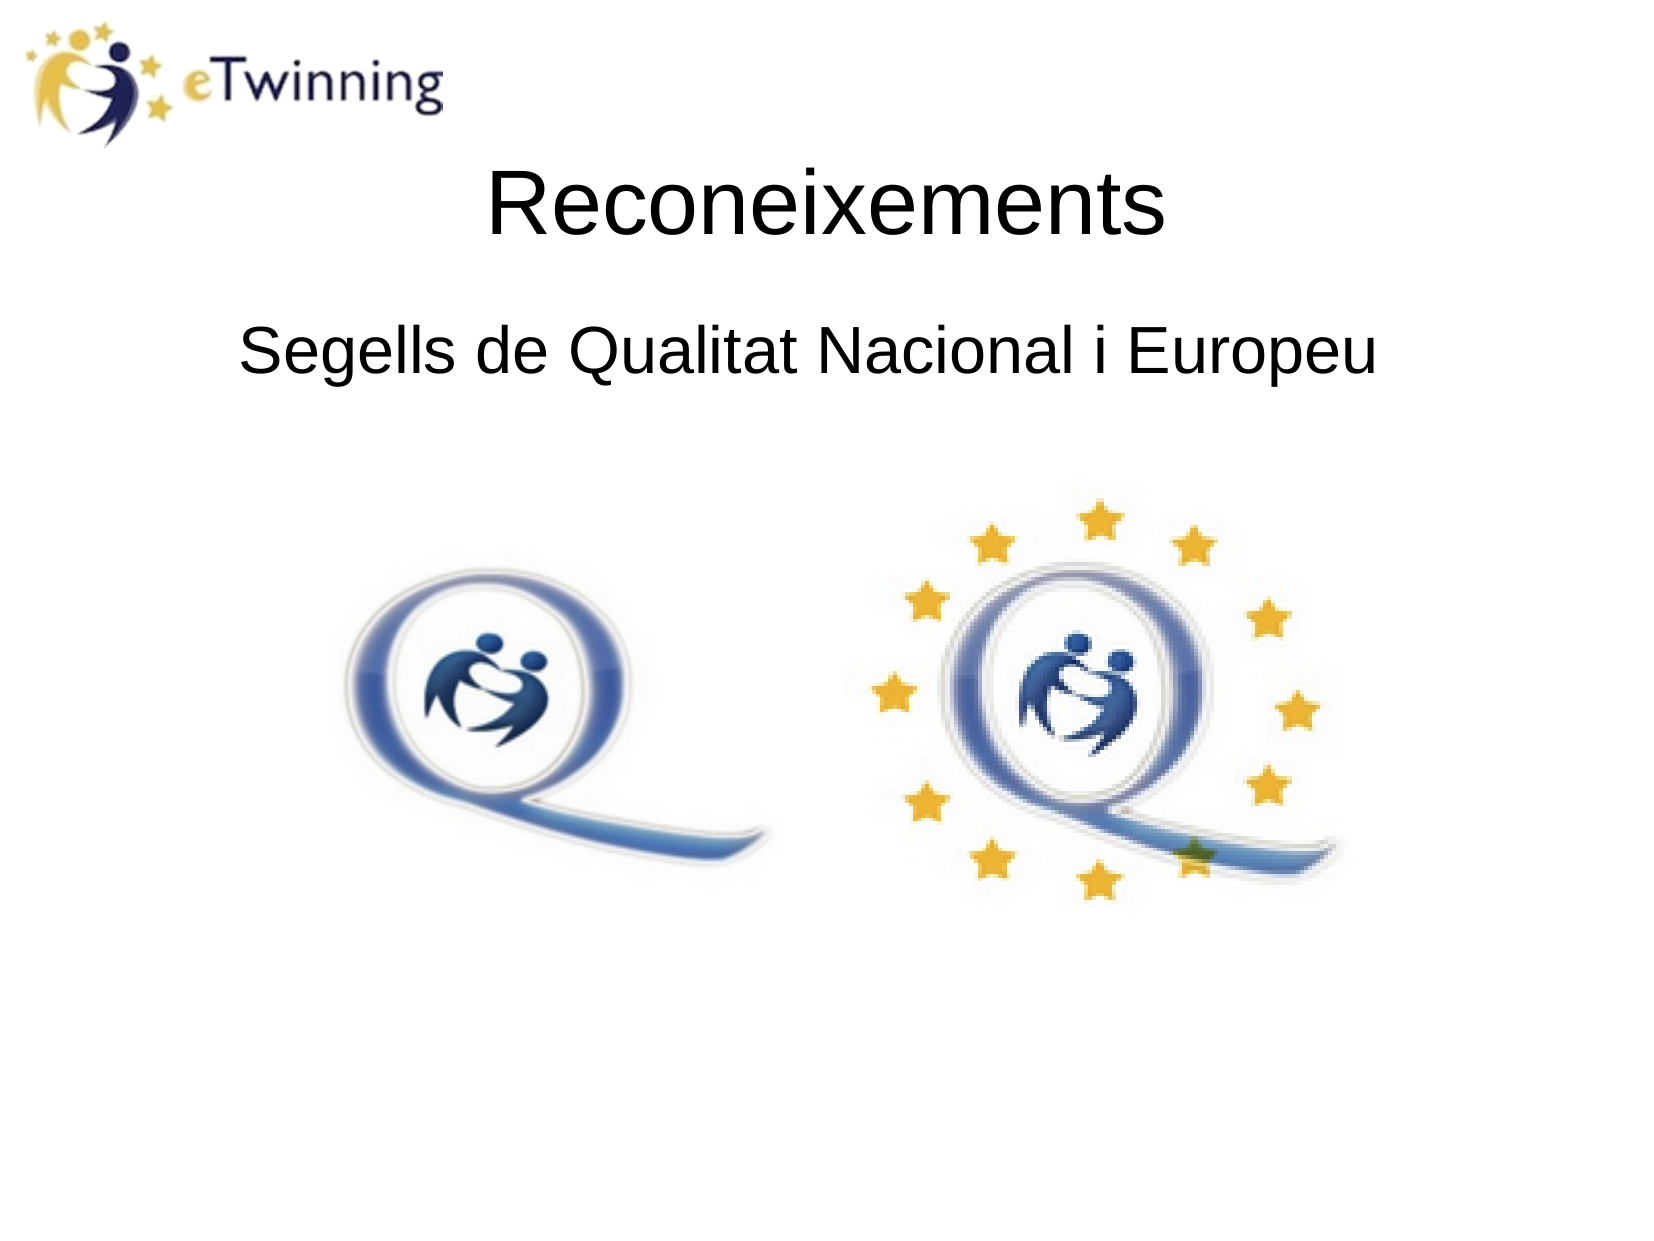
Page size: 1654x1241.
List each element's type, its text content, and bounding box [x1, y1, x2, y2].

picture [836, 465, 1406, 927]
title Reconeixements [82, 147, 1571, 259]
picture [315, 531, 804, 898]
picture [26, 20, 443, 148]
text_box Segells de Qualitat Nacional i Europeu [200, 304, 1418, 397]
